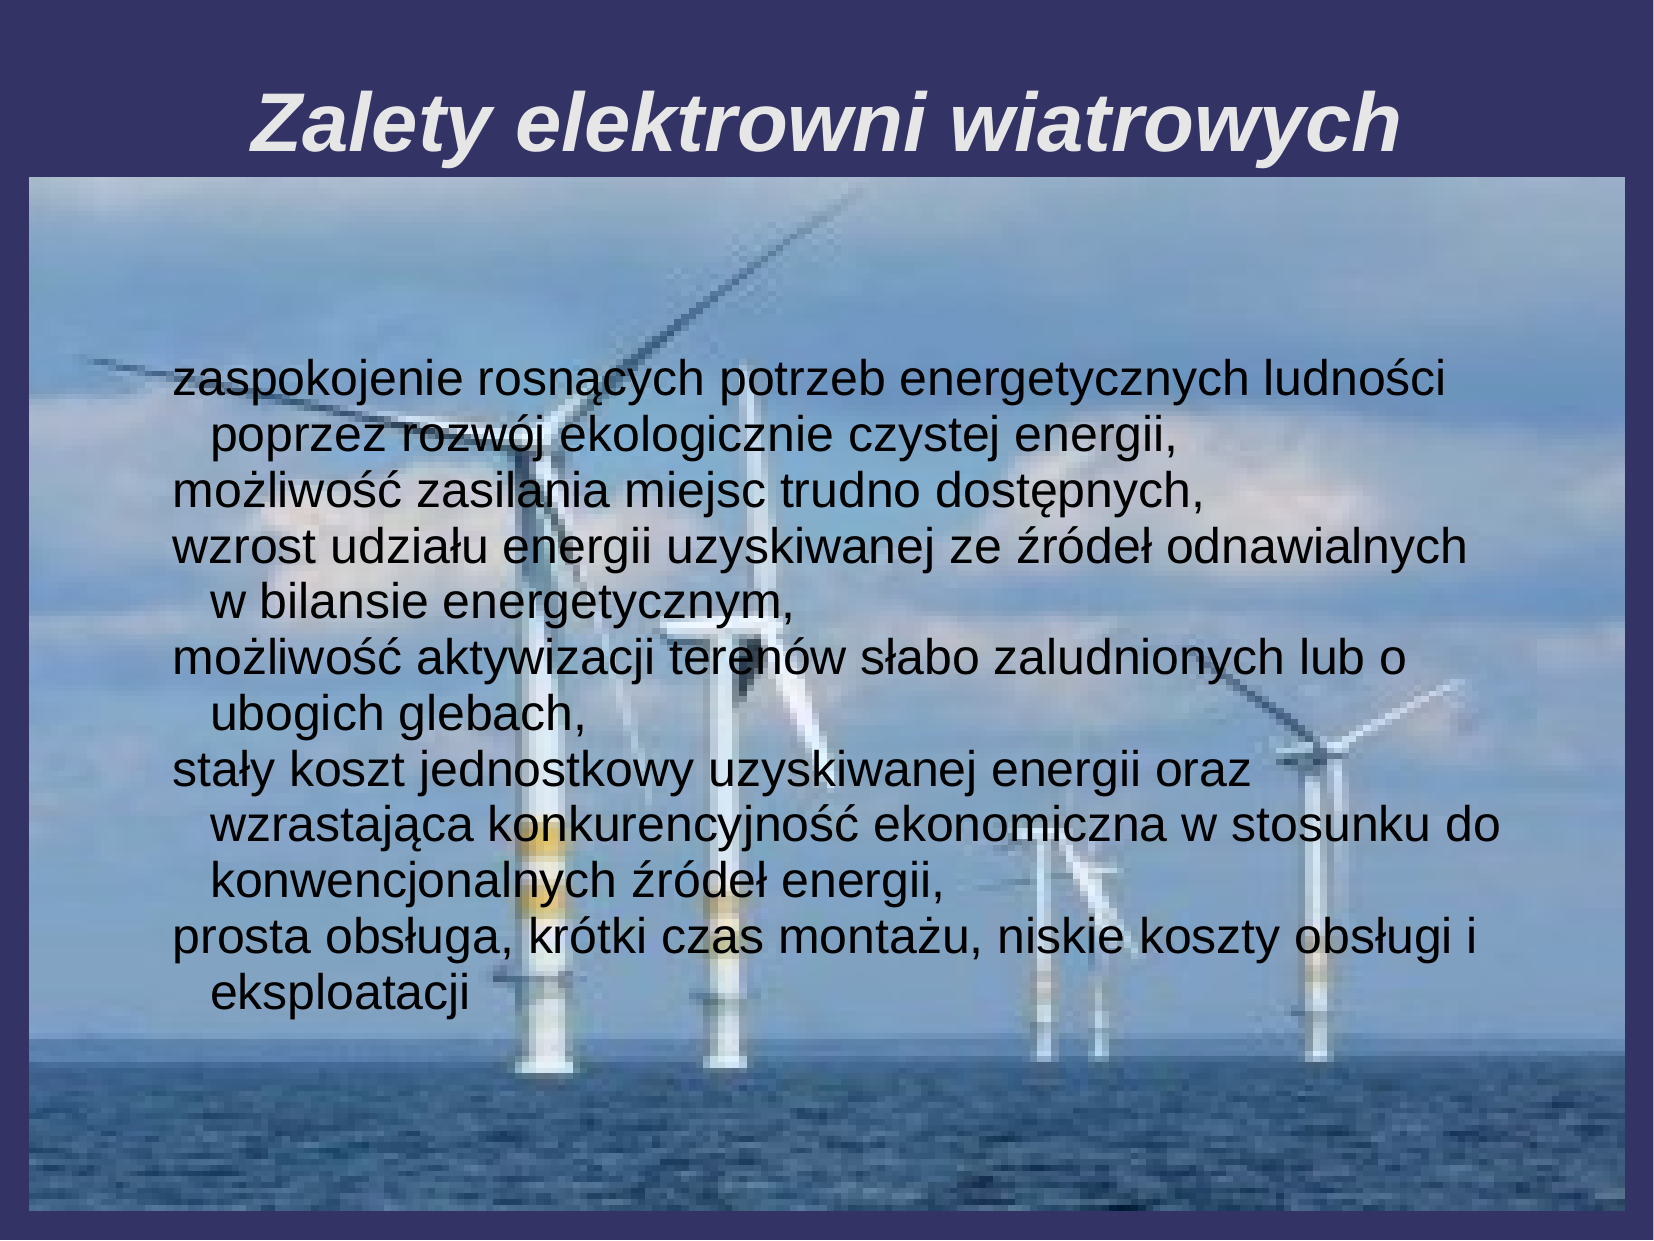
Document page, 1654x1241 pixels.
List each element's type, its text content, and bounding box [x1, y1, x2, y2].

title Zalety elektrowni wiatrowych [121, 19, 1534, 227]
picture [29, 177, 1625, 1211]
list zaspokojenie rosnących potrzeb energetycznych ludności poprzez rozwój ekologicznie czystej energii, możliwość zasilania miejsc trudno dostępnych, wzrost udziału energii uzyskiwanej ze źródeł odnawialnych w bilansie energetycznym, możliwość aktywizacji terenów słabo zaludnionych lub o ubogich glebach, stały koszt jednostkowy uzyskiwanej energii oraz wzrastająca konkurencyjność ekonomiczna w stosunku do konwencjonalnych źródeł energii, prosta obsługa, krótki czas montażu, niskie koszty obsługi i eksploatacji [134, 350, 1516, 1132]
